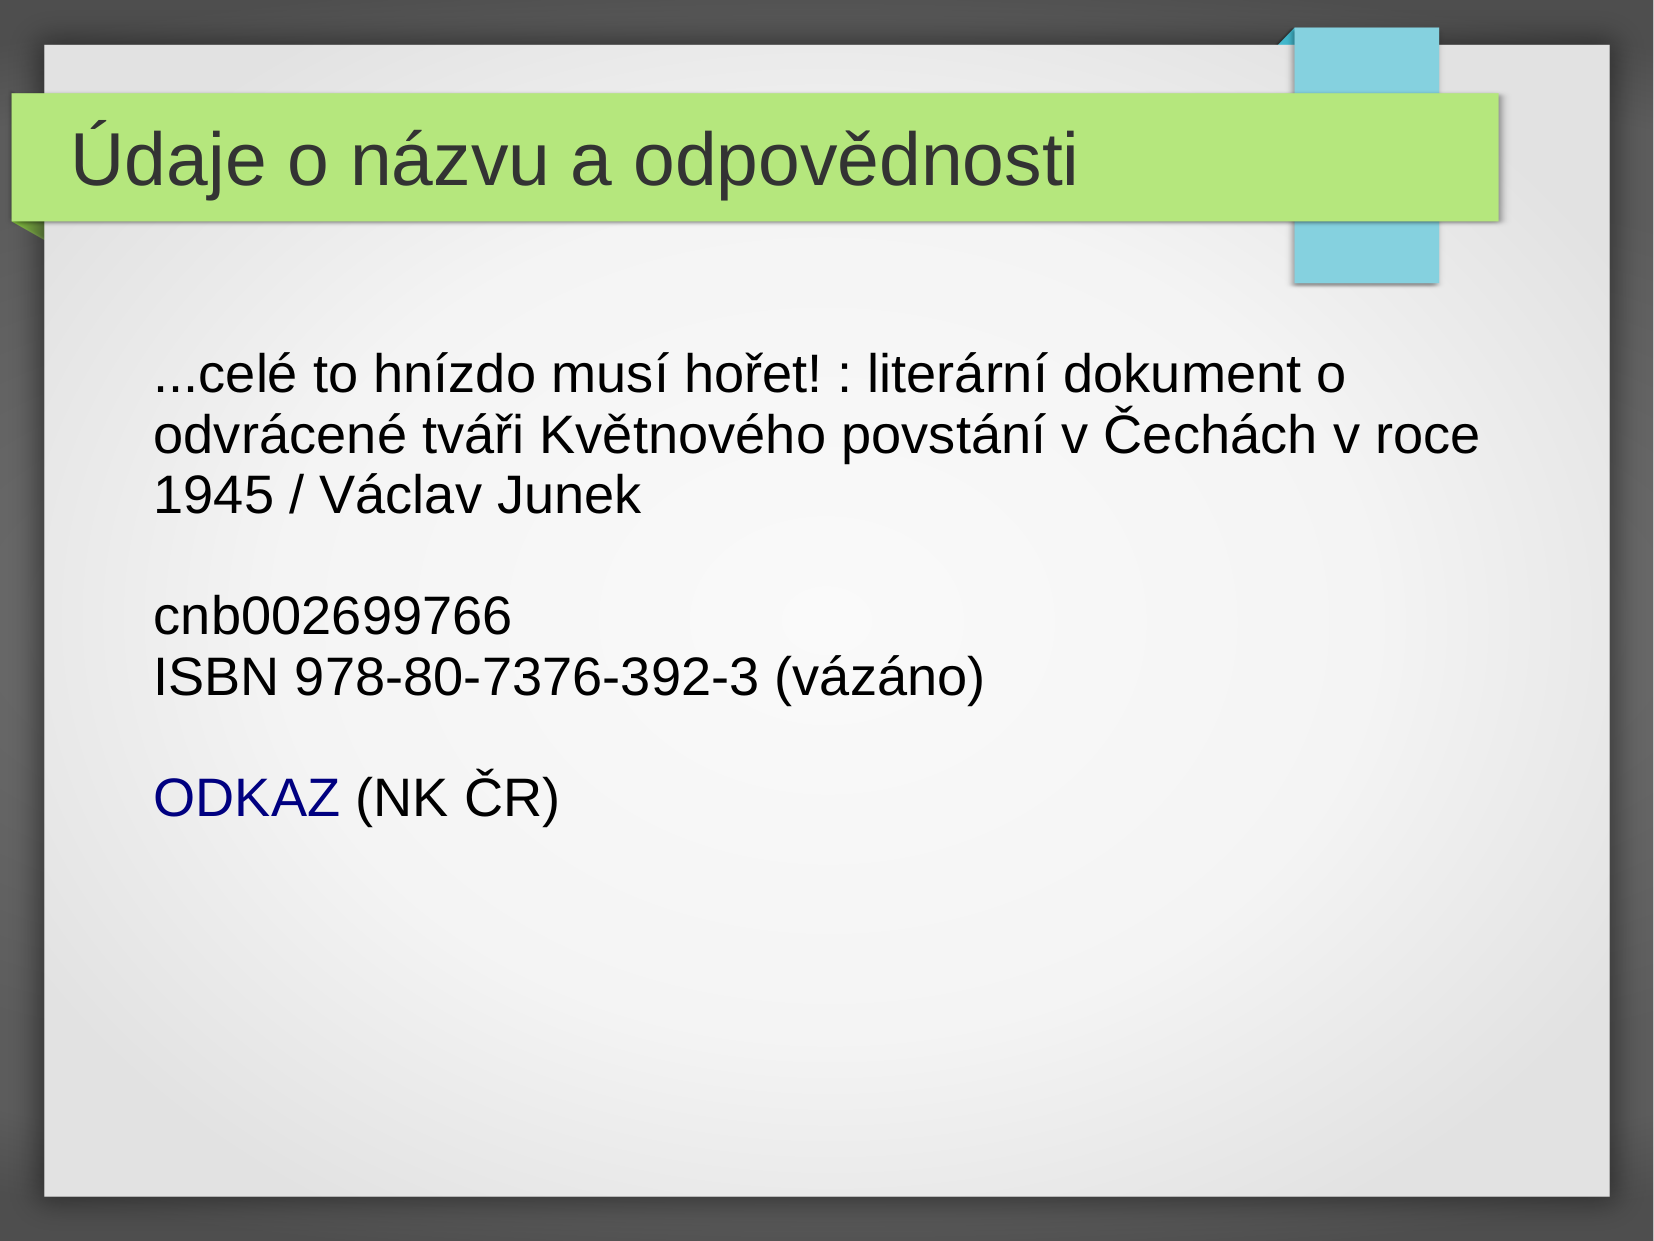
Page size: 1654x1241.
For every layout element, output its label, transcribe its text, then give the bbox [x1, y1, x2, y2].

list ...celé to hnízdo musí hořet! : literární dokument o odvrácené tváři Květnového povstání v Čechách v roce 1945 / Václav Junek cnb002699766 ISBN 978-80-7376-392-3 (vázáno) ODKAZ (NK ČR) [82, 343, 1538, 1063]
title Údaje o názvu a odpovědnosti [70, 106, 1229, 213]
picture [0, 0, 1654, 1241]
